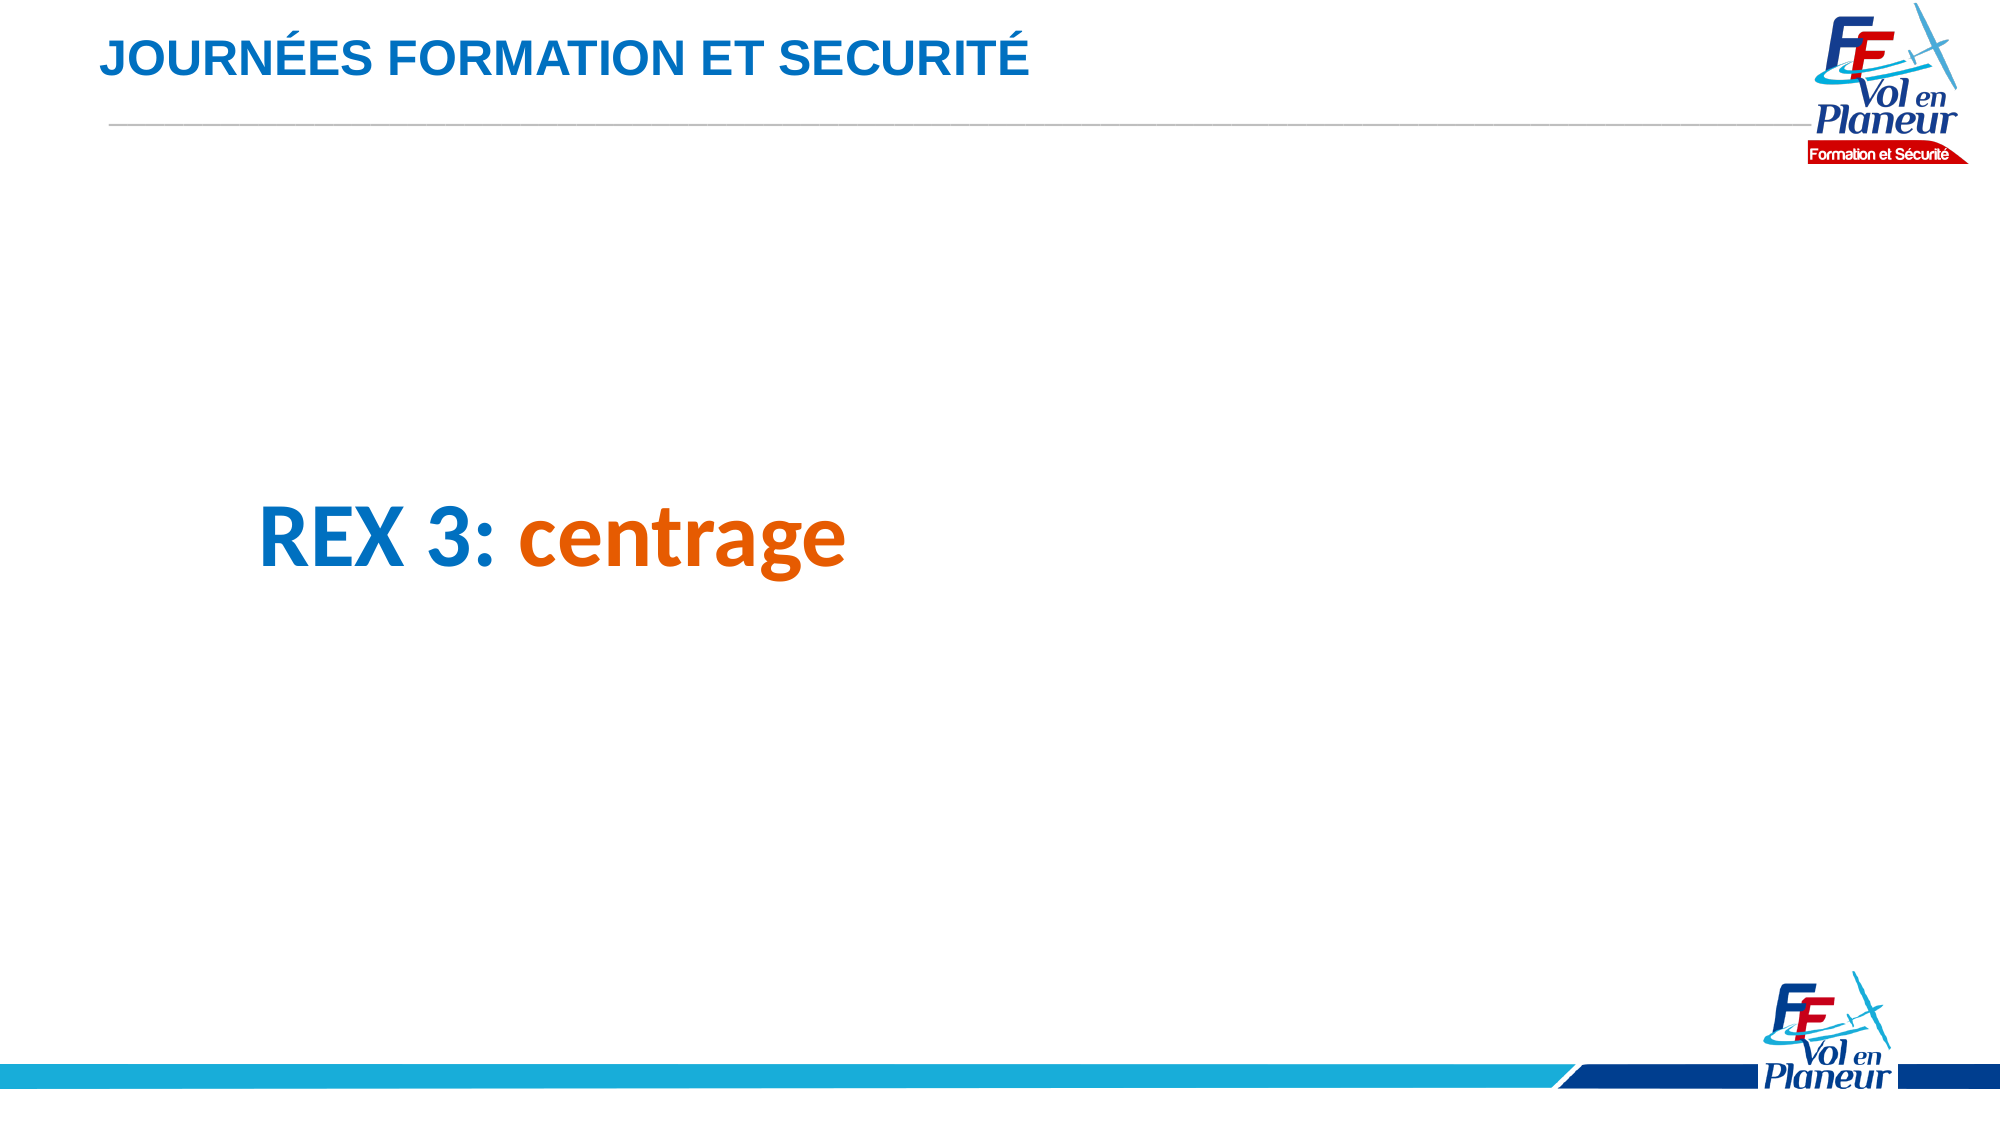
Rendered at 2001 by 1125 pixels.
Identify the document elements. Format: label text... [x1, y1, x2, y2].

picture [0, 959, 2000, 1125]
text_box REX 3: centrage [243, 467, 1448, 592]
list JOURNÉES FORMATION ET SECURITÉ [70, 24, 1547, 93]
picture [1759, 2, 2000, 165]
